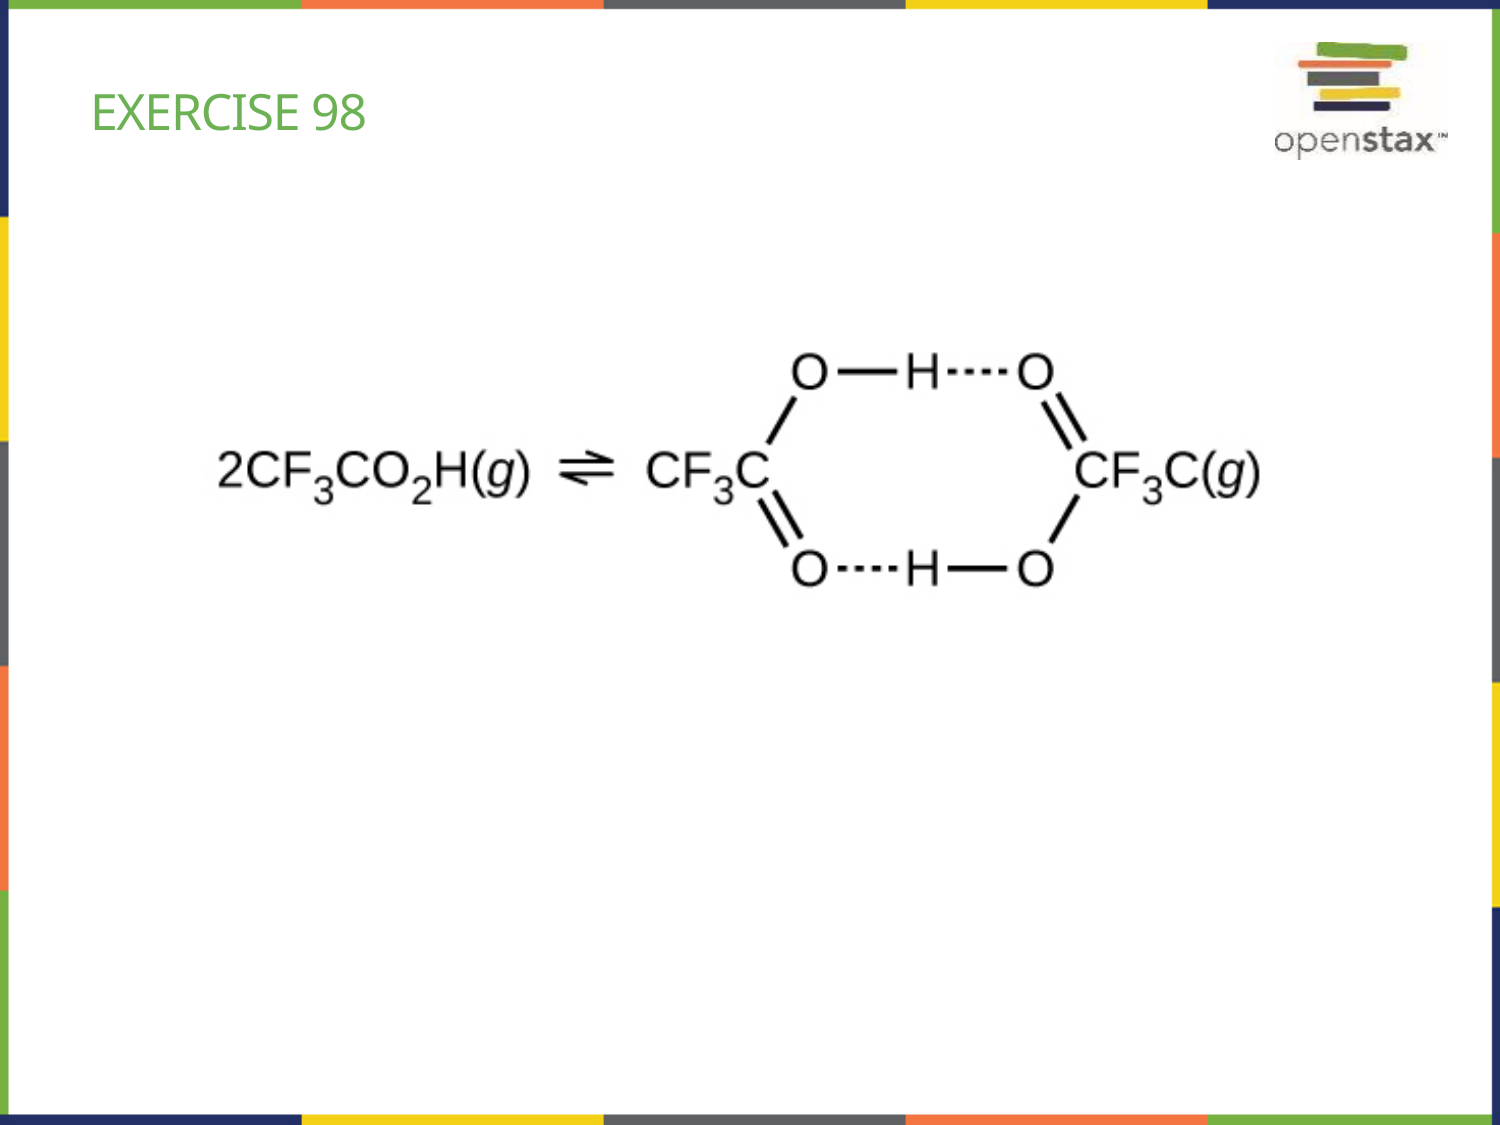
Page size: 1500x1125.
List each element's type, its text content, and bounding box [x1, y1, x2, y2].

picture [0, 0, 1500, 1125]
title Exercise 98 [75, 39, 1398, 148]
